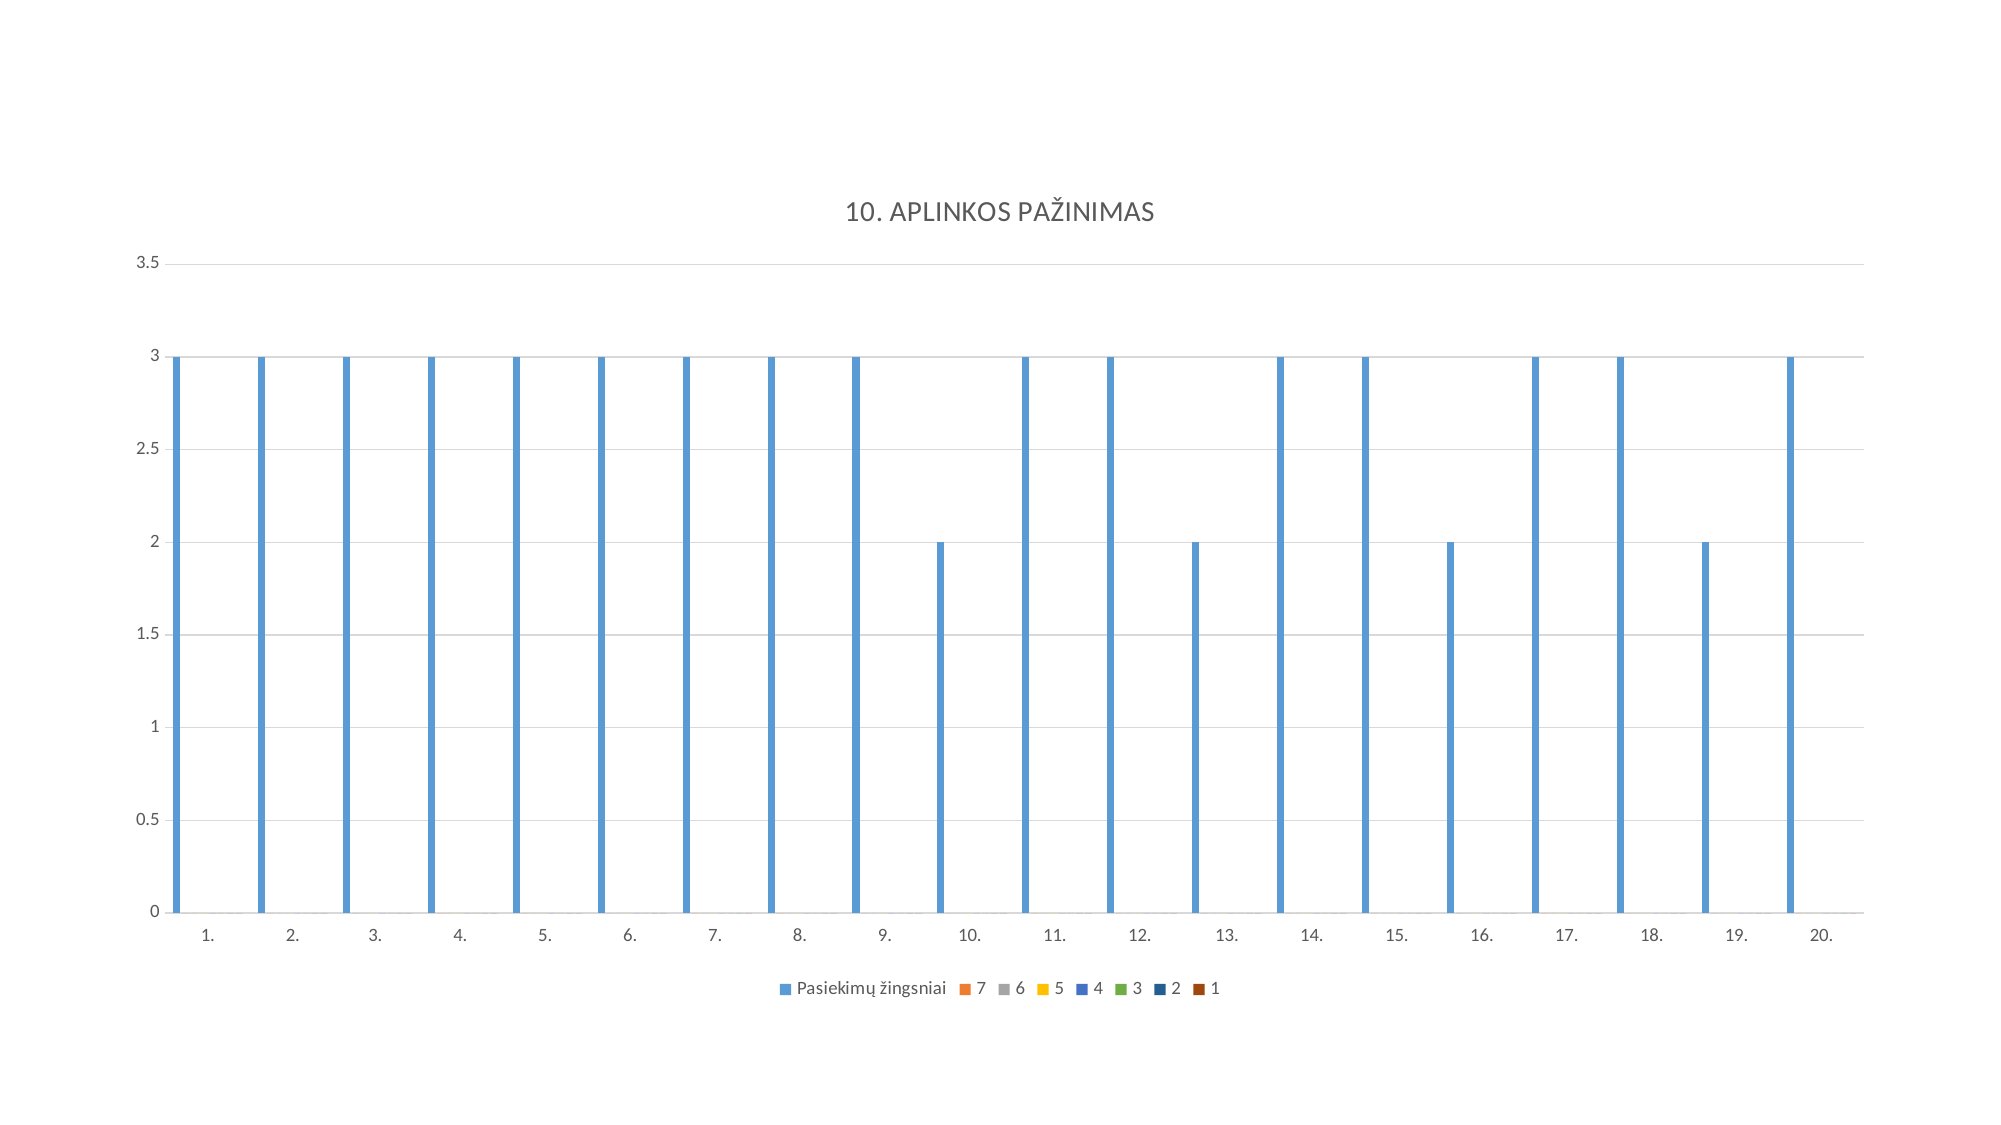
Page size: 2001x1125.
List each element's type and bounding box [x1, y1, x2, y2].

chart [99, 166, 1900, 1006]
